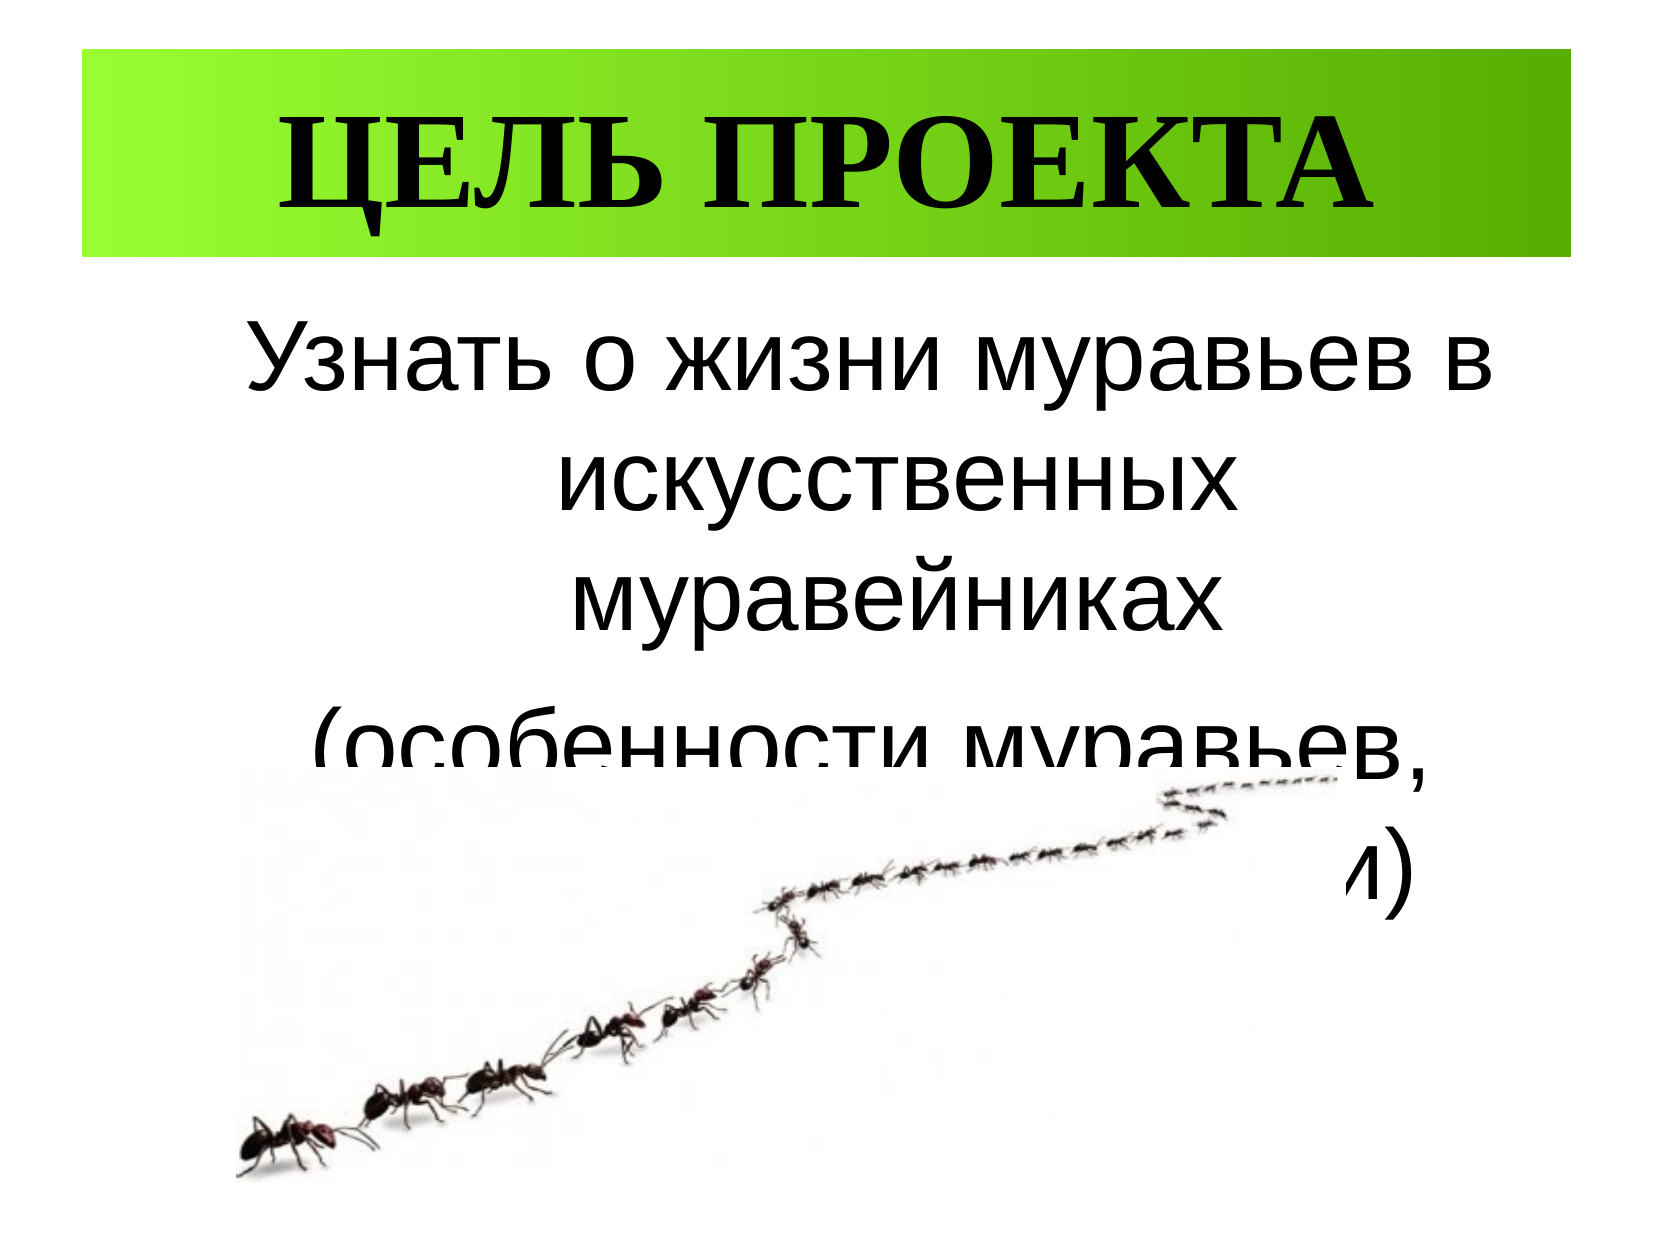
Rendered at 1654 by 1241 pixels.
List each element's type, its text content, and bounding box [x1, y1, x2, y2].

list Узнать о жизни муравьев в искусственных муравейниках (особенности муравьев, питание, образ жизни) [82, 290, 1571, 1109]
picture [236, 767, 1346, 1182]
title ЦЕЛЬ ПРОЕКТА [82, 49, 1571, 257]
